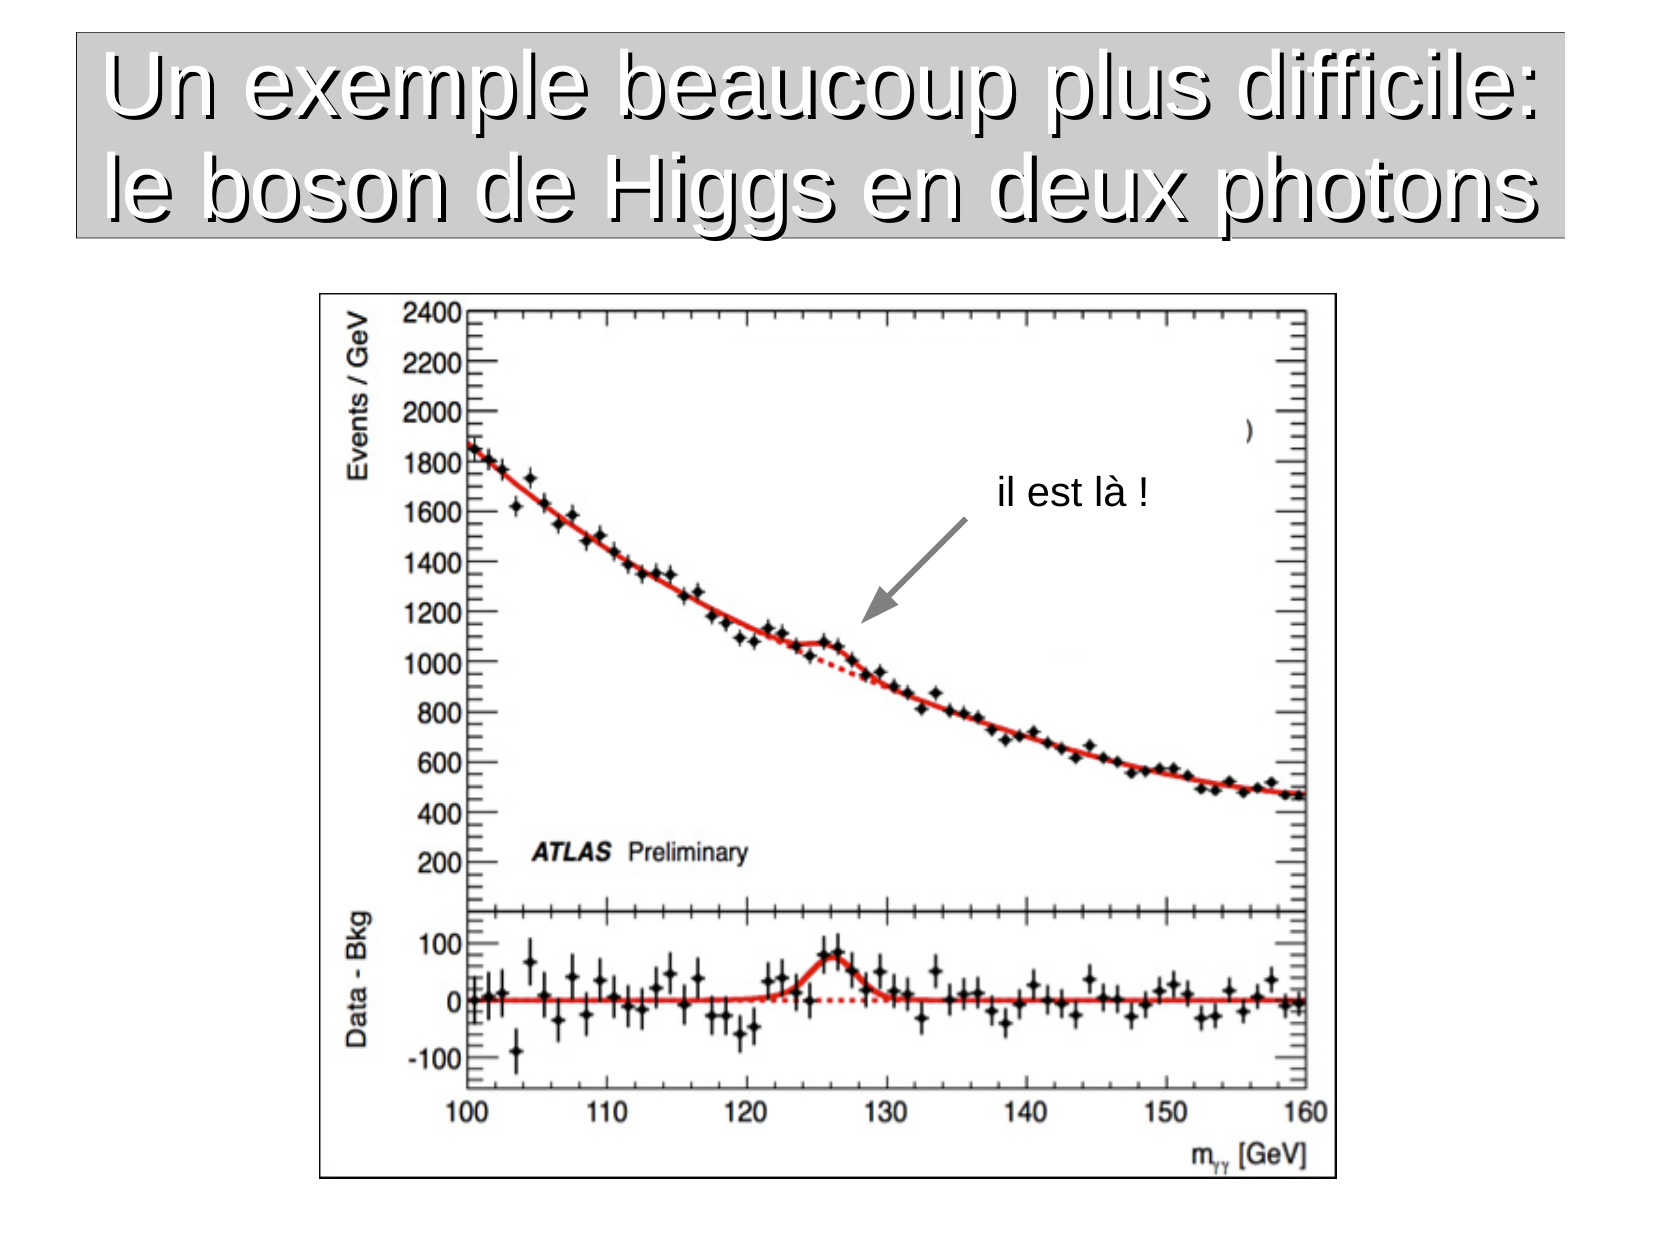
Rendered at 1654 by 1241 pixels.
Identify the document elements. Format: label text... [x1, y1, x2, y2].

title Un exemple beaucoup plus difficile: le boson de Higgs en deux photons [76, 32, 1565, 238]
picture [319, 293, 1337, 1179]
text_box [691, 338, 1247, 654]
text_box il est là ! [970, 461, 1176, 524]
